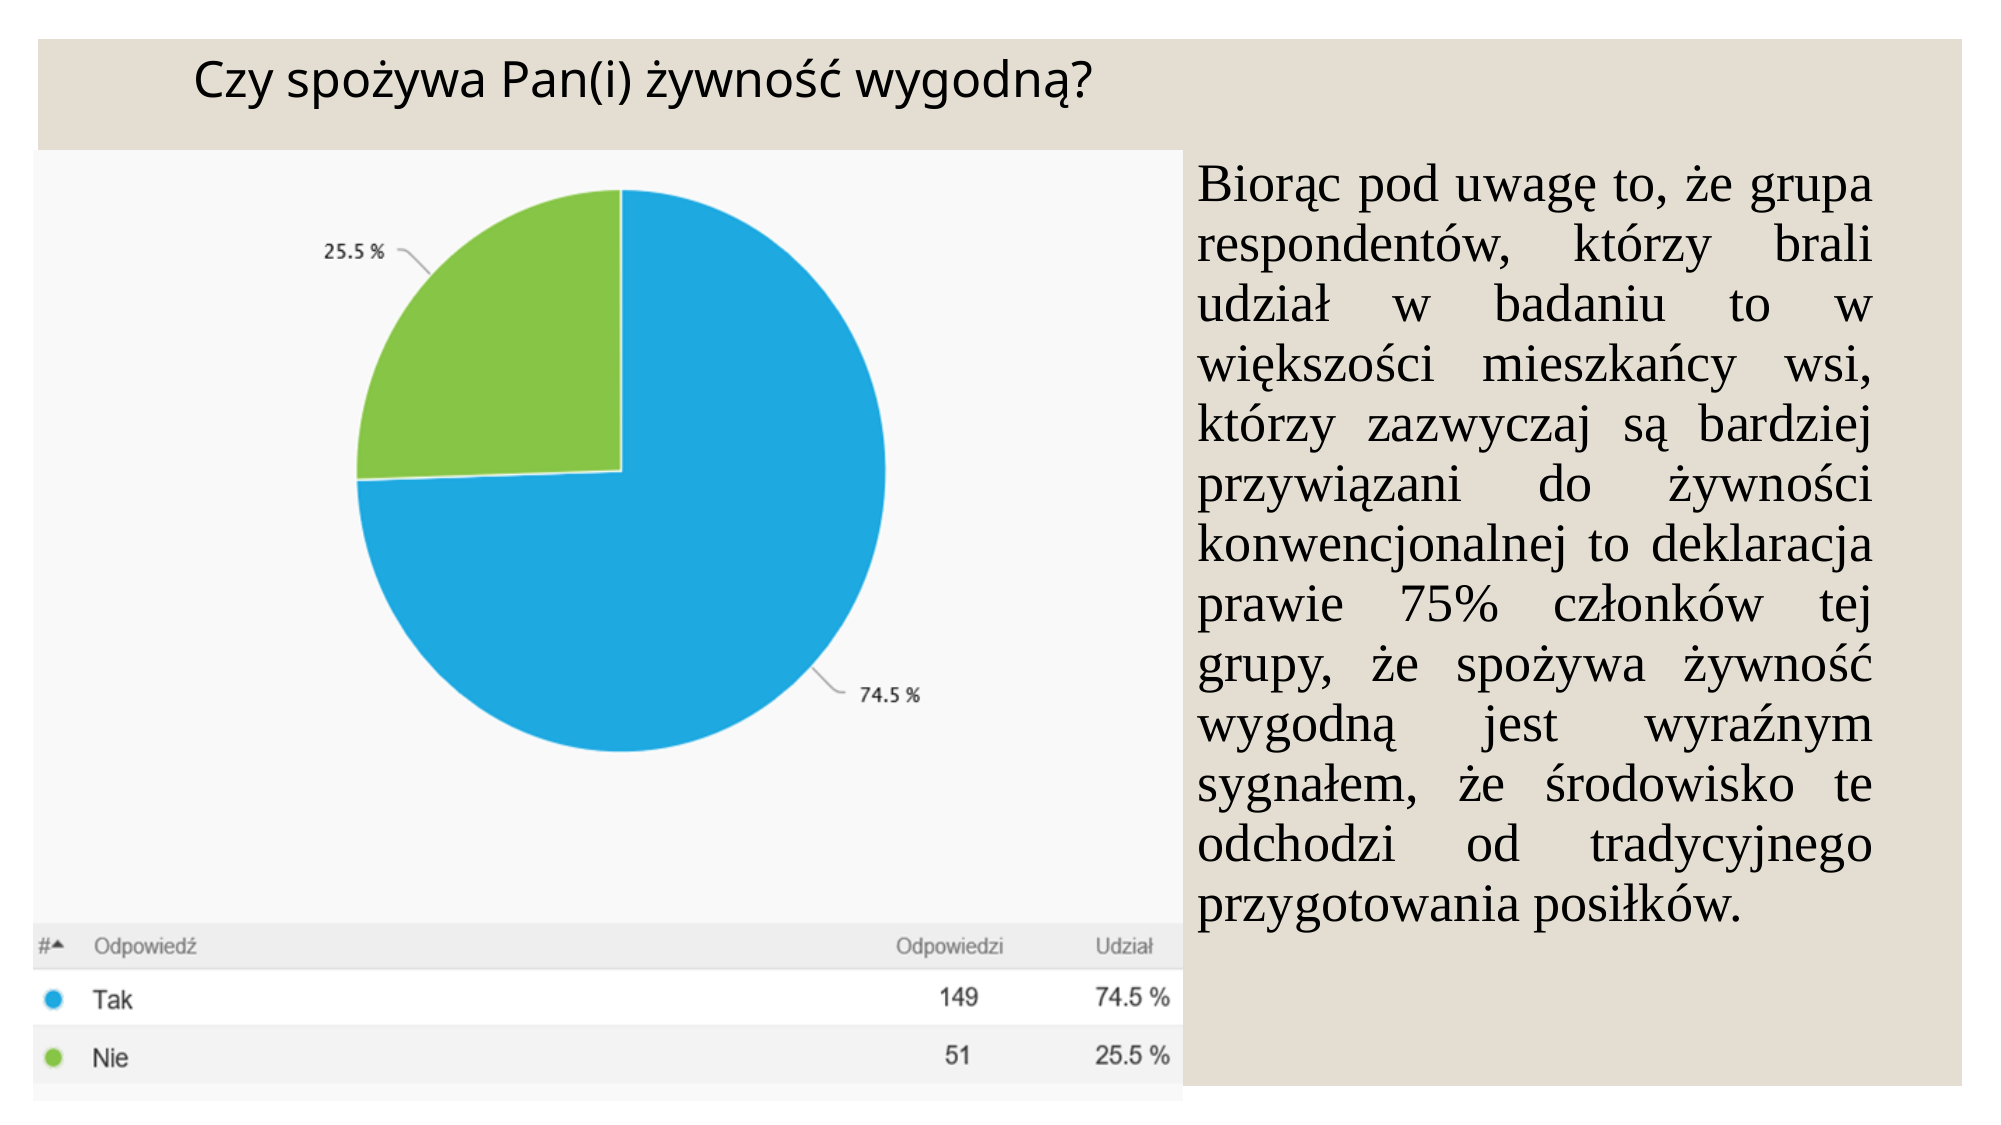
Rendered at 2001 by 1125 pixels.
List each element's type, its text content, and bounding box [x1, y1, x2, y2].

text_box Biorąc pod uwagę to, że grupa respondentów, którzy brali udział w badaniu to w większości mieszkańcy wsi, którzy zazwyczaj są bardziej przywiązani do żywności konwencjonalnej to deklaracja prawie 75% członków tej grupy, że spożywa żywność wygodną jest wyraźnym sygnałem, że środowisko te odchodzi od tradycyjnego przygotowania posiłków. [1182, 146, 1896, 942]
picture [33, 150, 1183, 1101]
text_box Czy spożywa Pan(i) żywność wygodną? [33, 36, 1254, 121]
